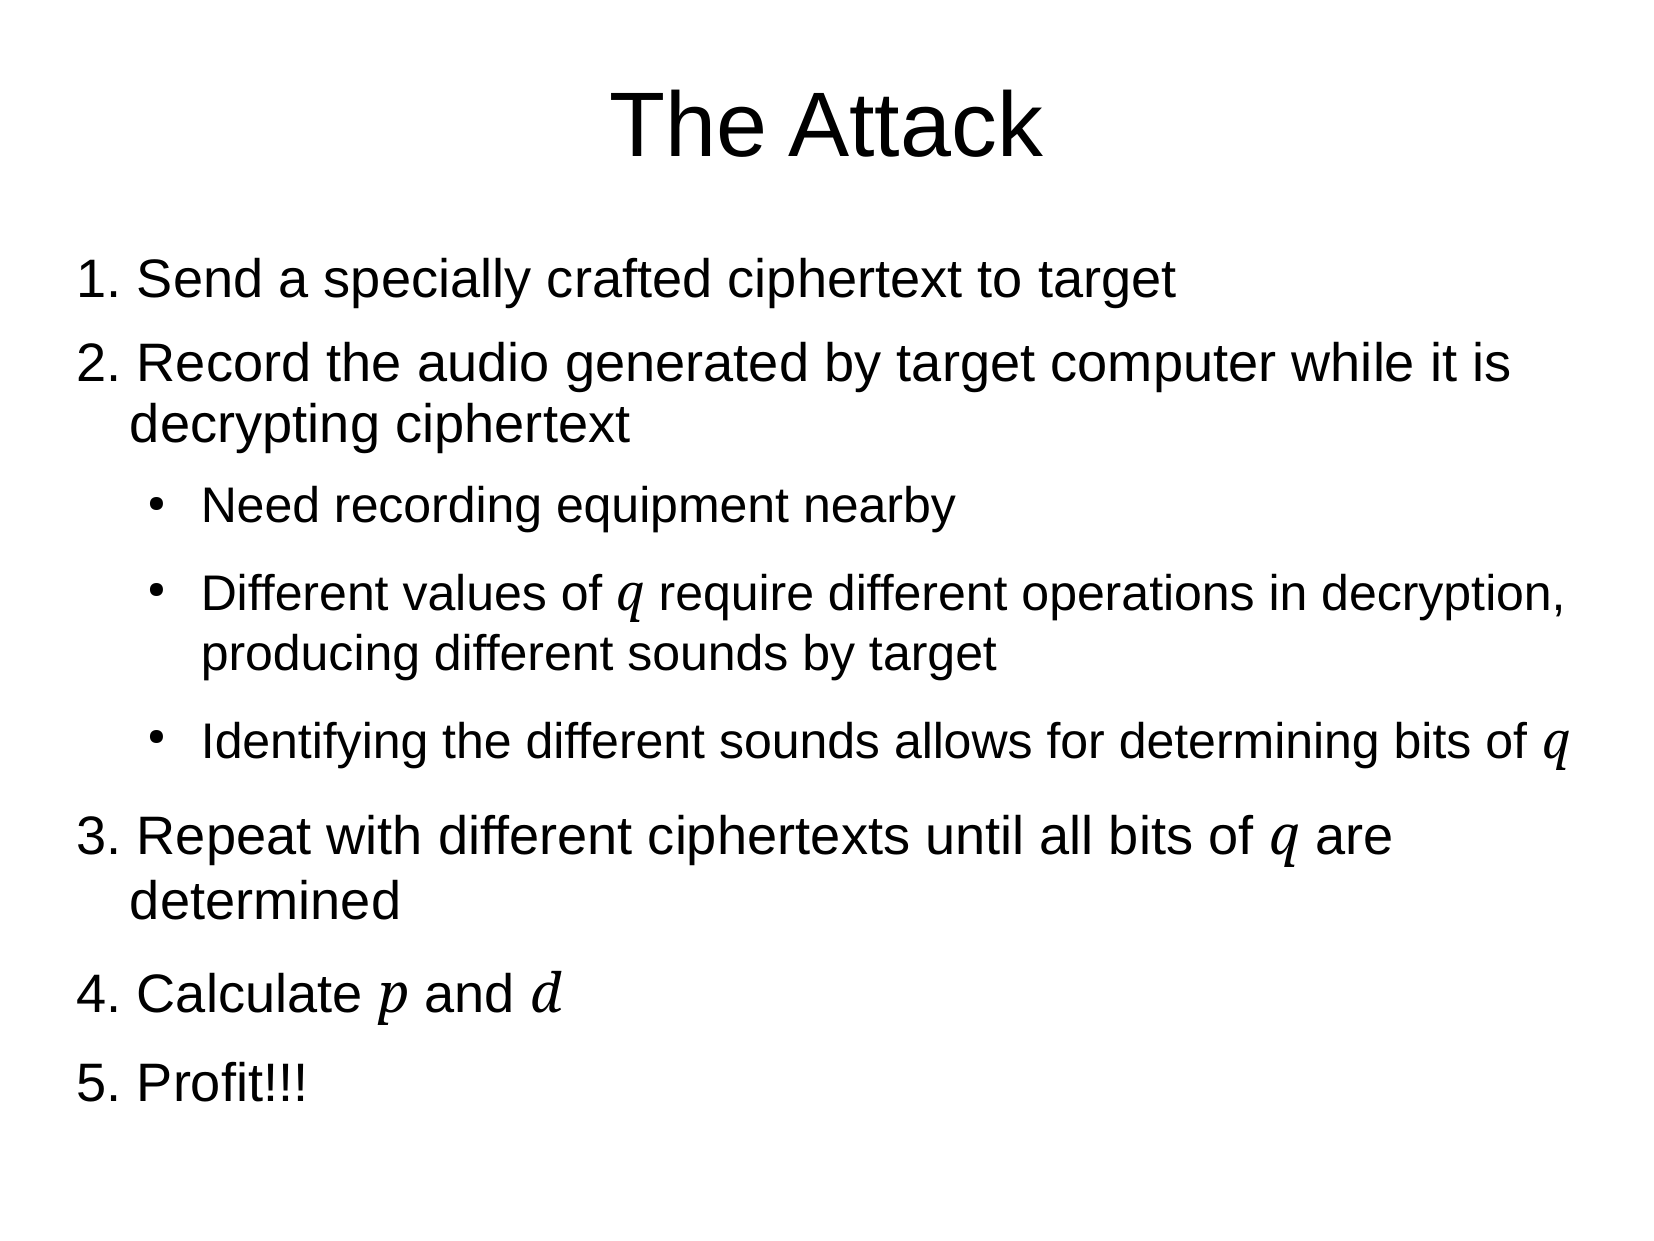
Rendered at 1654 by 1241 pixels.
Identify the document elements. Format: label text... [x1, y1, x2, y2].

title The Attack [82, 49, 1571, 201]
list Send a specially crafted ciphertext to target Record the audio generated by target computer while it is decrypting ciphertext Need recording equipment nearby Different values of q require different operations in decryption, producing different sounds by target Identifying the different sounds allows for determining bits of q Repeat with different ciphertexts until all bits of q are determined Calculate p and d Profit!!! [59, 248, 1595, 1130]
